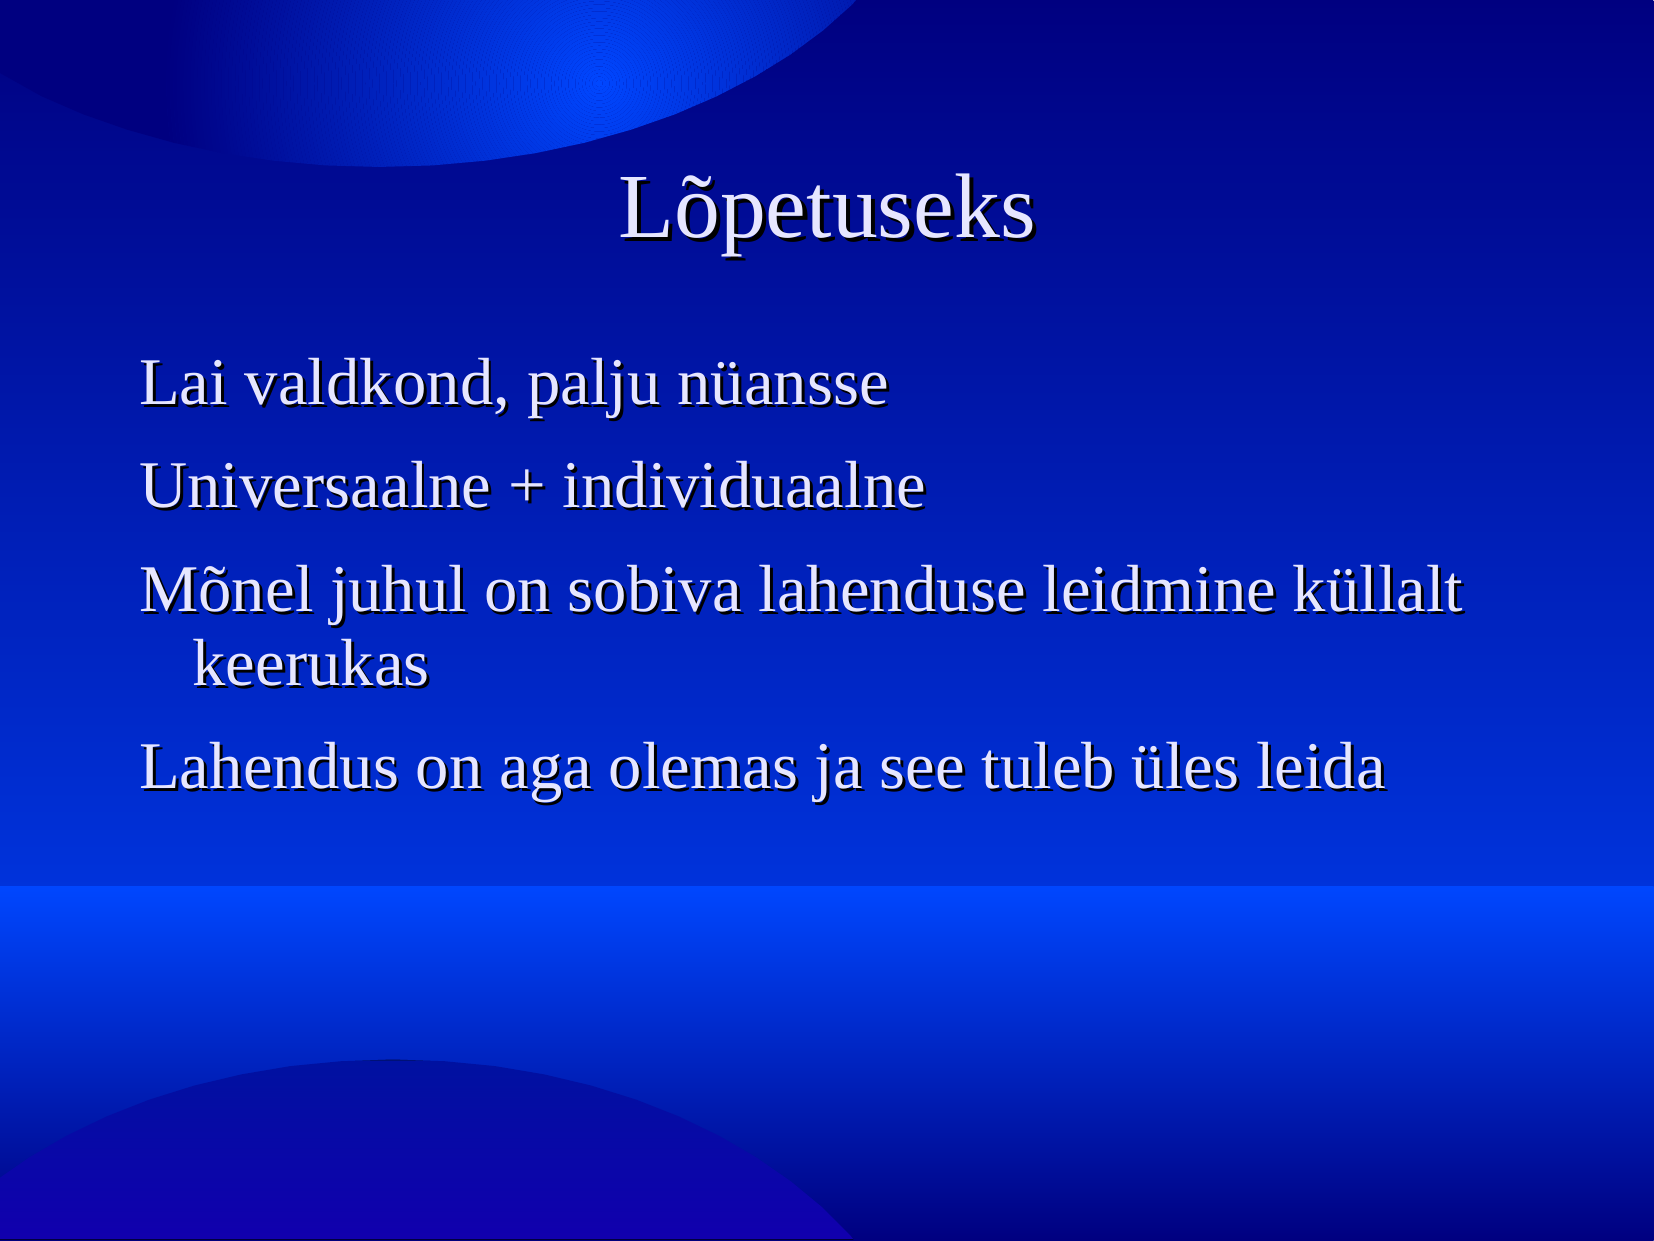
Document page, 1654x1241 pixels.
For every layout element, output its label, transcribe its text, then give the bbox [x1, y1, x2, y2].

list Lai valdkond, palju nüansse Universaalne + individuaalne Mõnel juhul on sobiva lahenduse leidmine küllalt keerukas Lahendus on aga olemas ja see tuleb üles leida [121, 344, 1534, 1127]
title Lõpetuseks [121, 102, 1534, 311]
